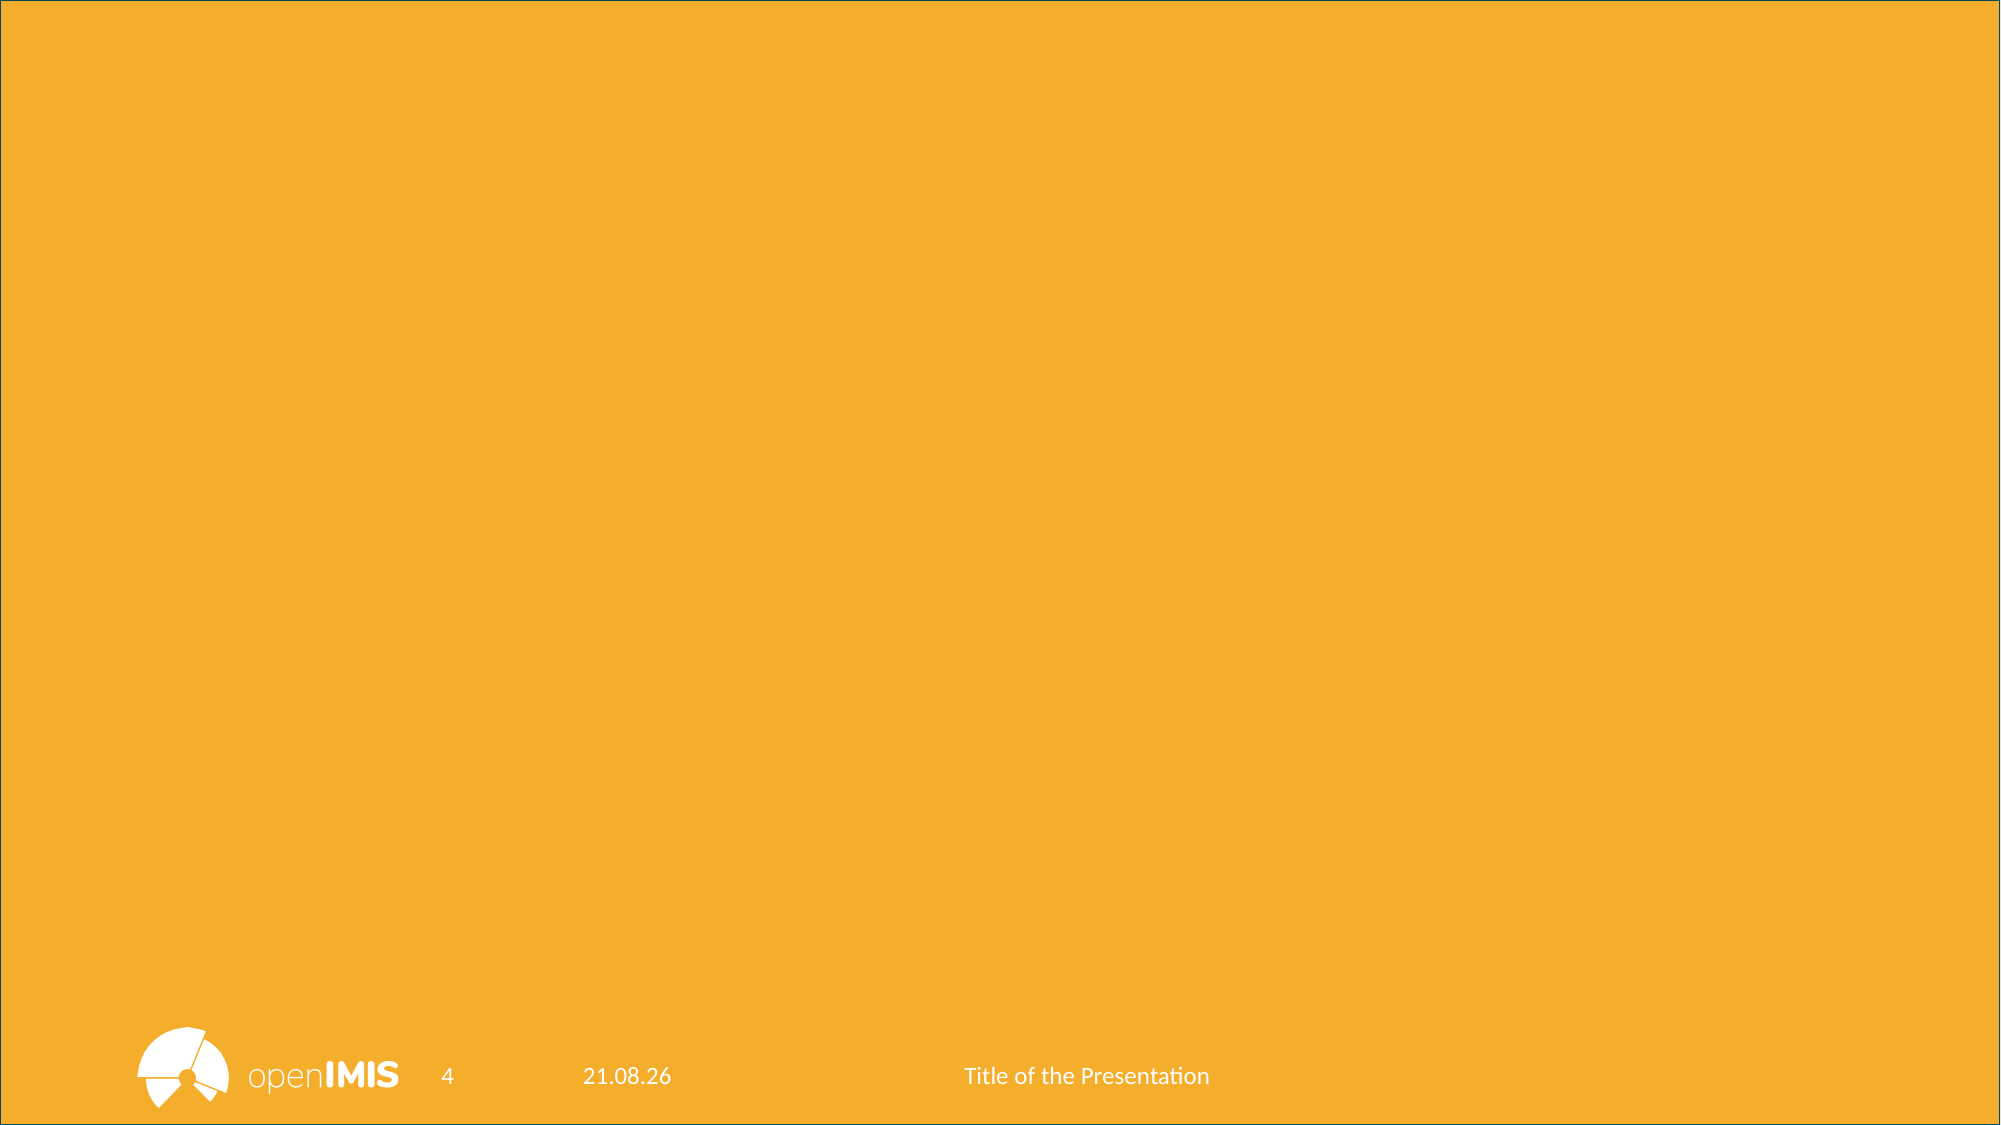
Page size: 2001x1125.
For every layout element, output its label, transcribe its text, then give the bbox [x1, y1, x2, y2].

footer Title of the Presentation [949, 1044, 1751, 1105]
picture [137, 1027, 437, 1108]
slide_number 30.11.21 [567, 1044, 937, 1105]
slide_number <number> [426, 1044, 555, 1105]
